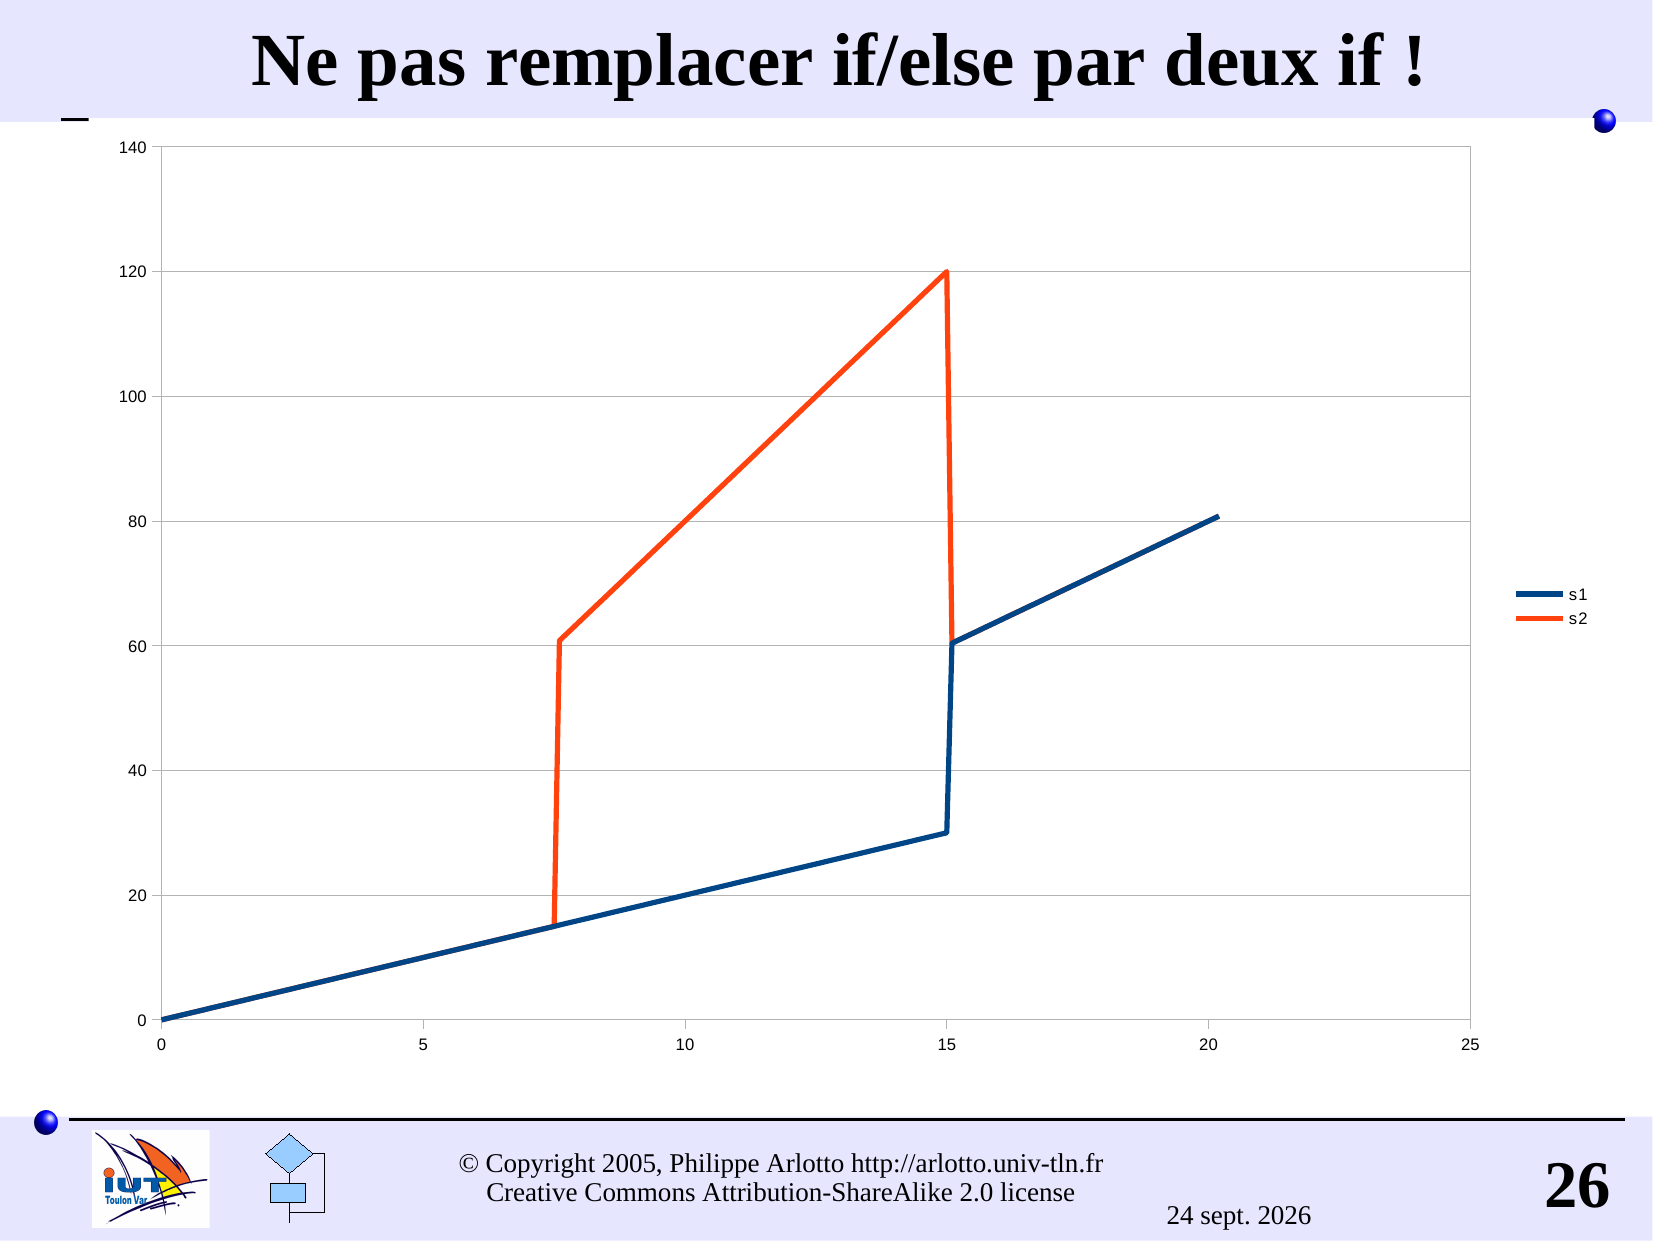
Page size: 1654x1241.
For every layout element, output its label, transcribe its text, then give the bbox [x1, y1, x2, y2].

title Ne pas remplacer if/else par deux if ! [95, 11, 1585, 110]
chart [88, 118, 1595, 1093]
